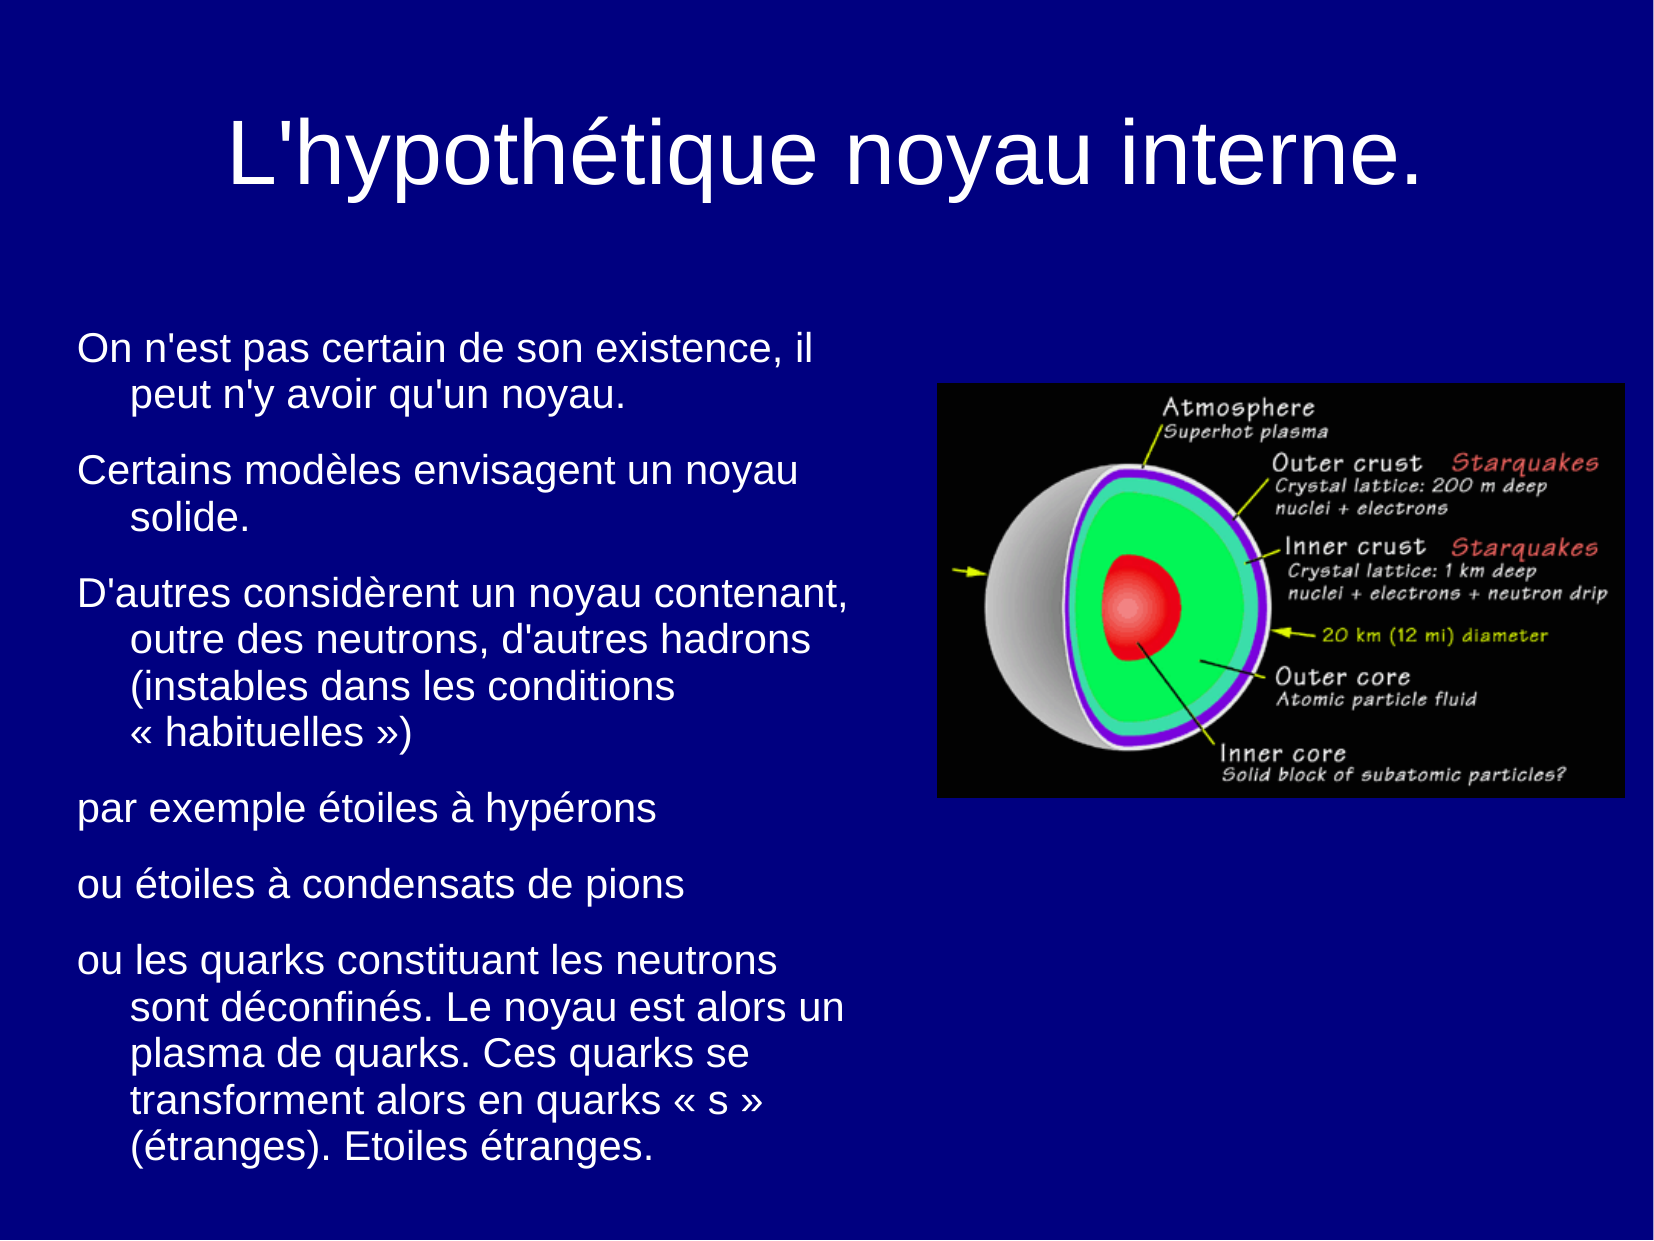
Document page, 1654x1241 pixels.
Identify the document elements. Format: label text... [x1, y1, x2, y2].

list On n'est pas certain de son existence, il peut n'y avoir qu'un noyau. Certains modèles envisagent un noyau solide. D'autres considèrent un noyau contenant, outre des neutrons, d'autres hadrons (instables dans les conditions « habituelles ») par exemple étoiles à hypérons ou étoiles à condensats de pions ou les quarks constituant les neutrons sont déconfinés. Le noyau est alors un plasma de quarks. Ces quarks se transforment alors en quarks « s » (étranges). Etoiles étranges. [59, 324, 857, 1174]
picture [937, 383, 1625, 798]
title L'hypothétique noyau interne. [82, 49, 1571, 257]
